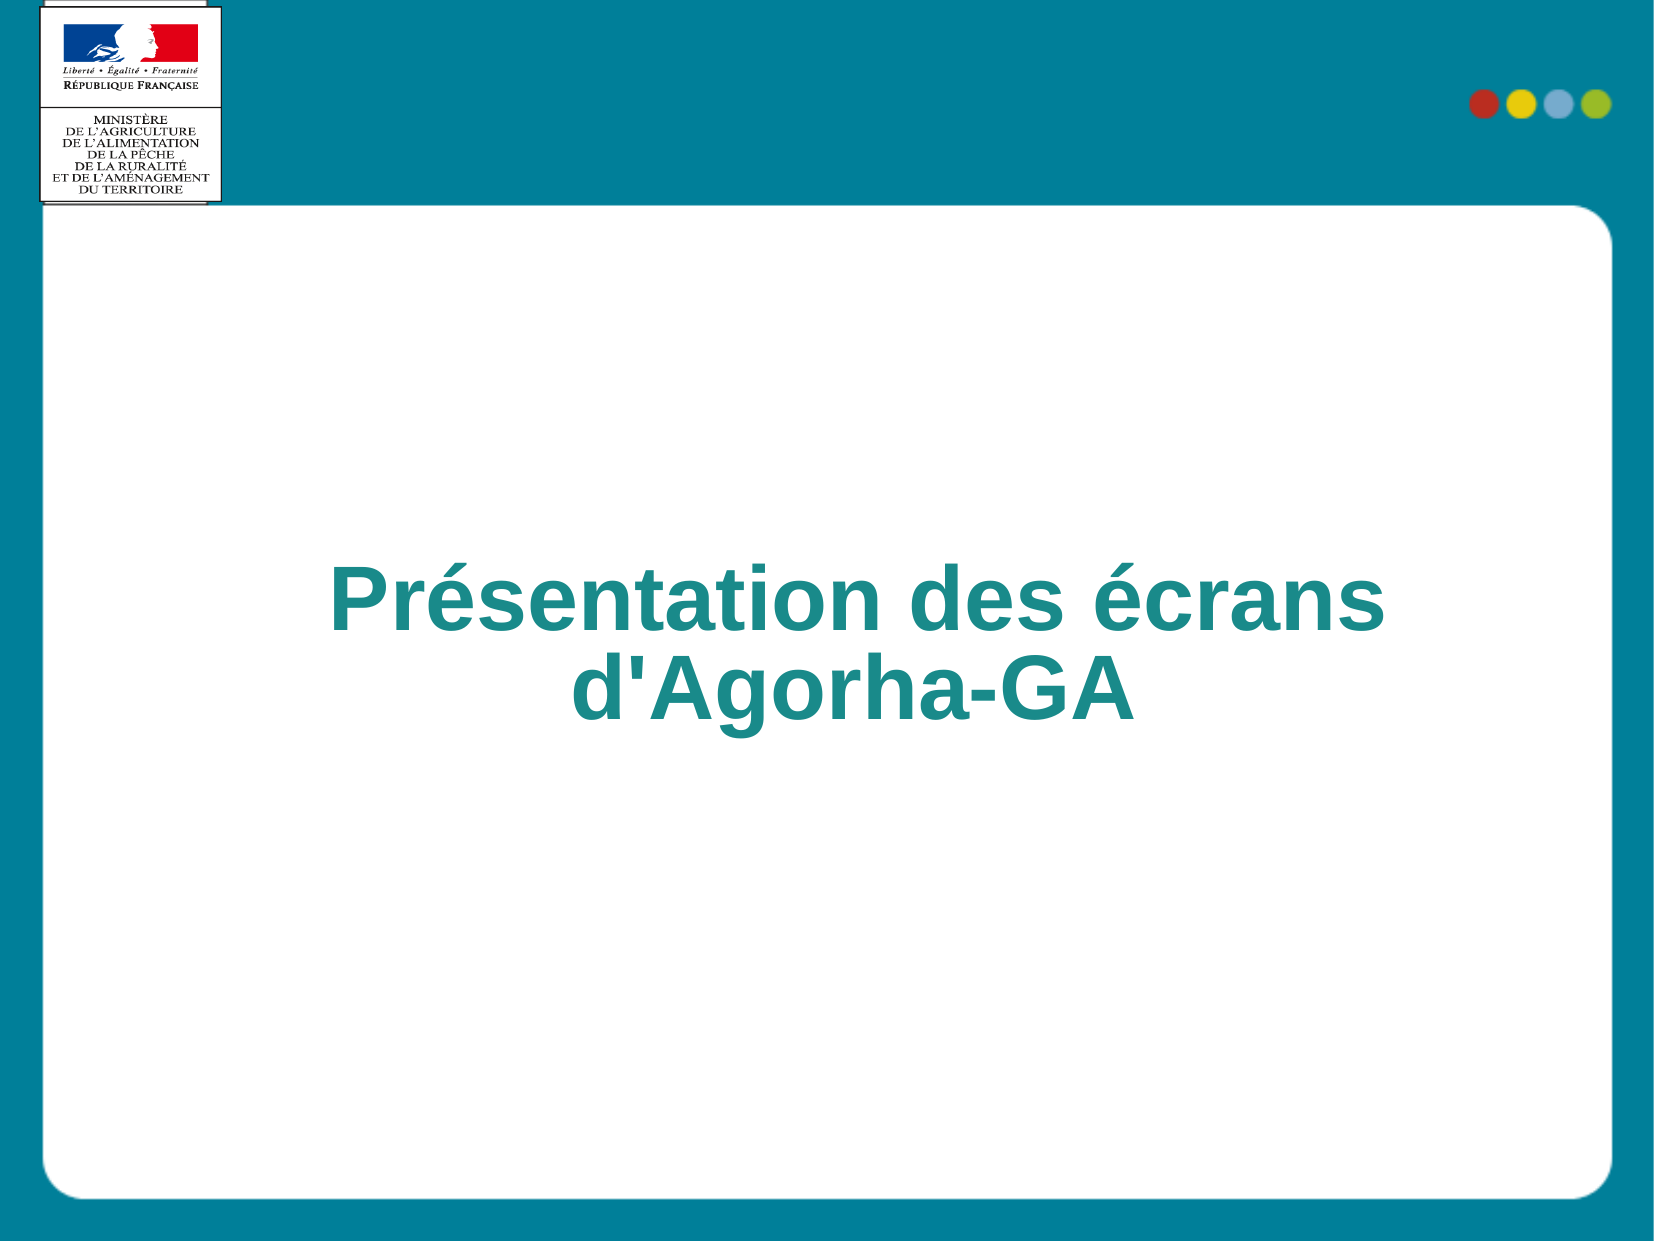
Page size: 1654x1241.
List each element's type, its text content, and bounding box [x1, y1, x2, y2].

list Présentation des écrans d'Agorha-GA [123, 227, 1529, 1110]
picture [0, 0, 1654, 1241]
